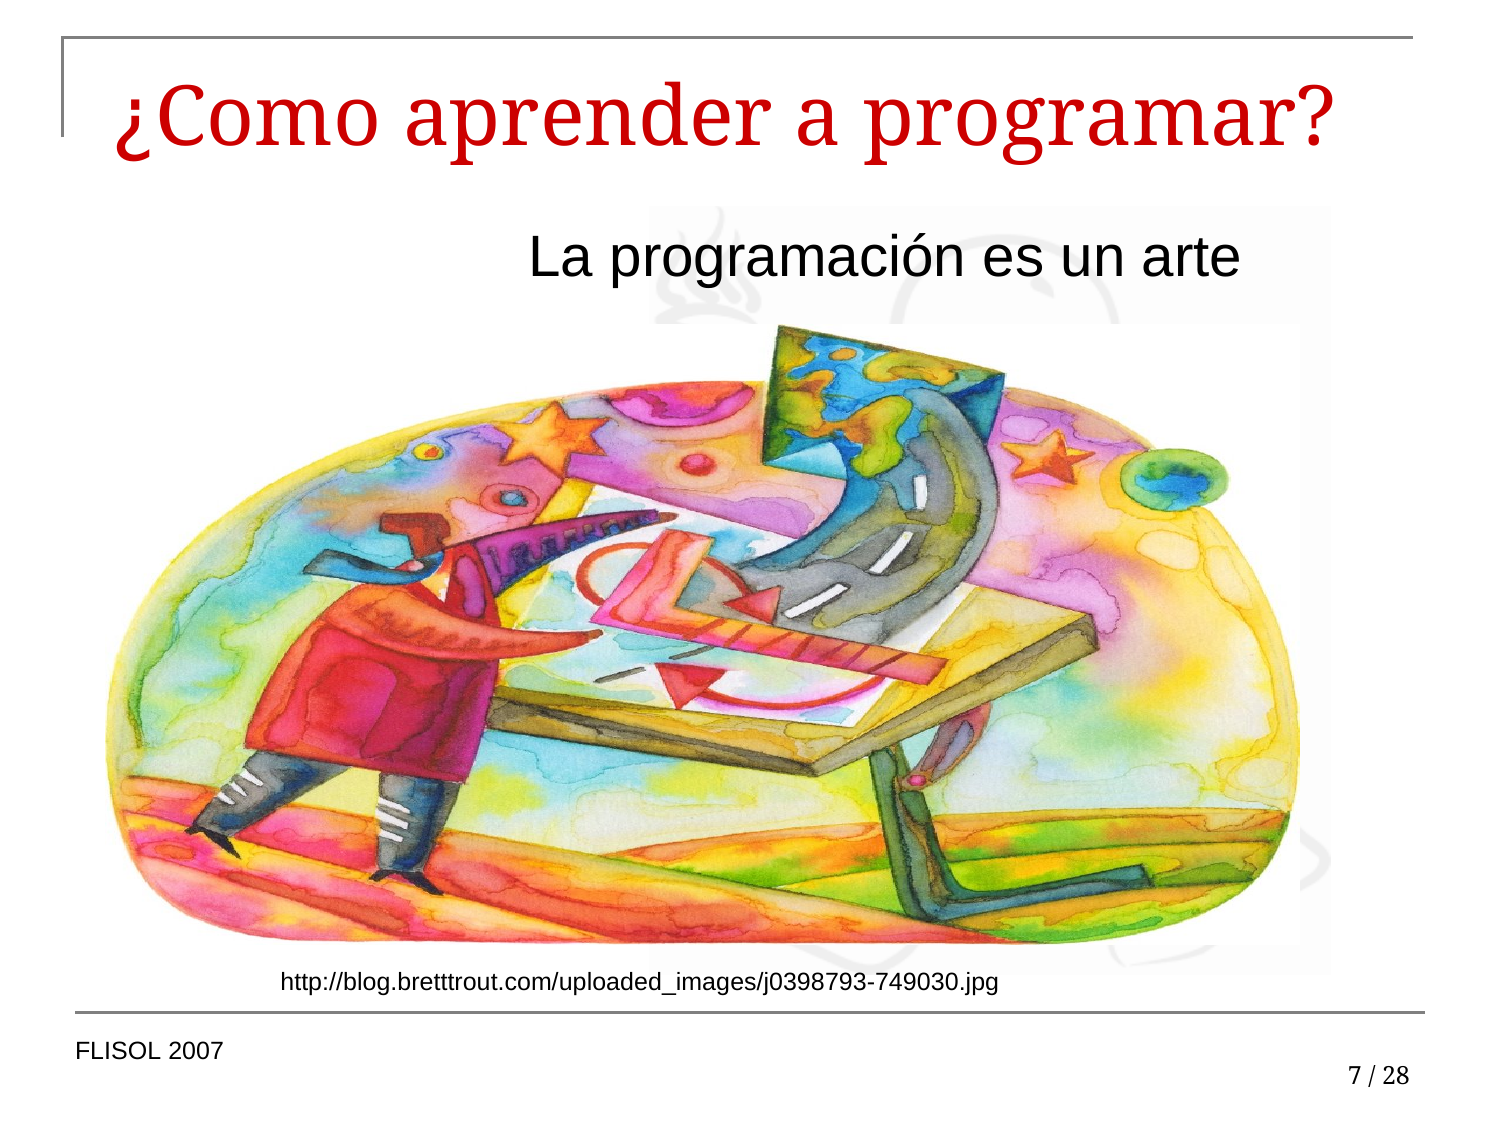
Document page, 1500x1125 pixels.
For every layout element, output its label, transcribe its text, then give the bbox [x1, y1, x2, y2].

title ¿Como aprender a programar? [96, 49, 1447, 237]
text_box http://blog.bretttrout.com/uploaded_images/j0398793-749030.jpg [265, 953, 1182, 1052]
text_box La programación es un arte [513, 200, 1371, 284]
picture [105, 284, 1331, 975]
